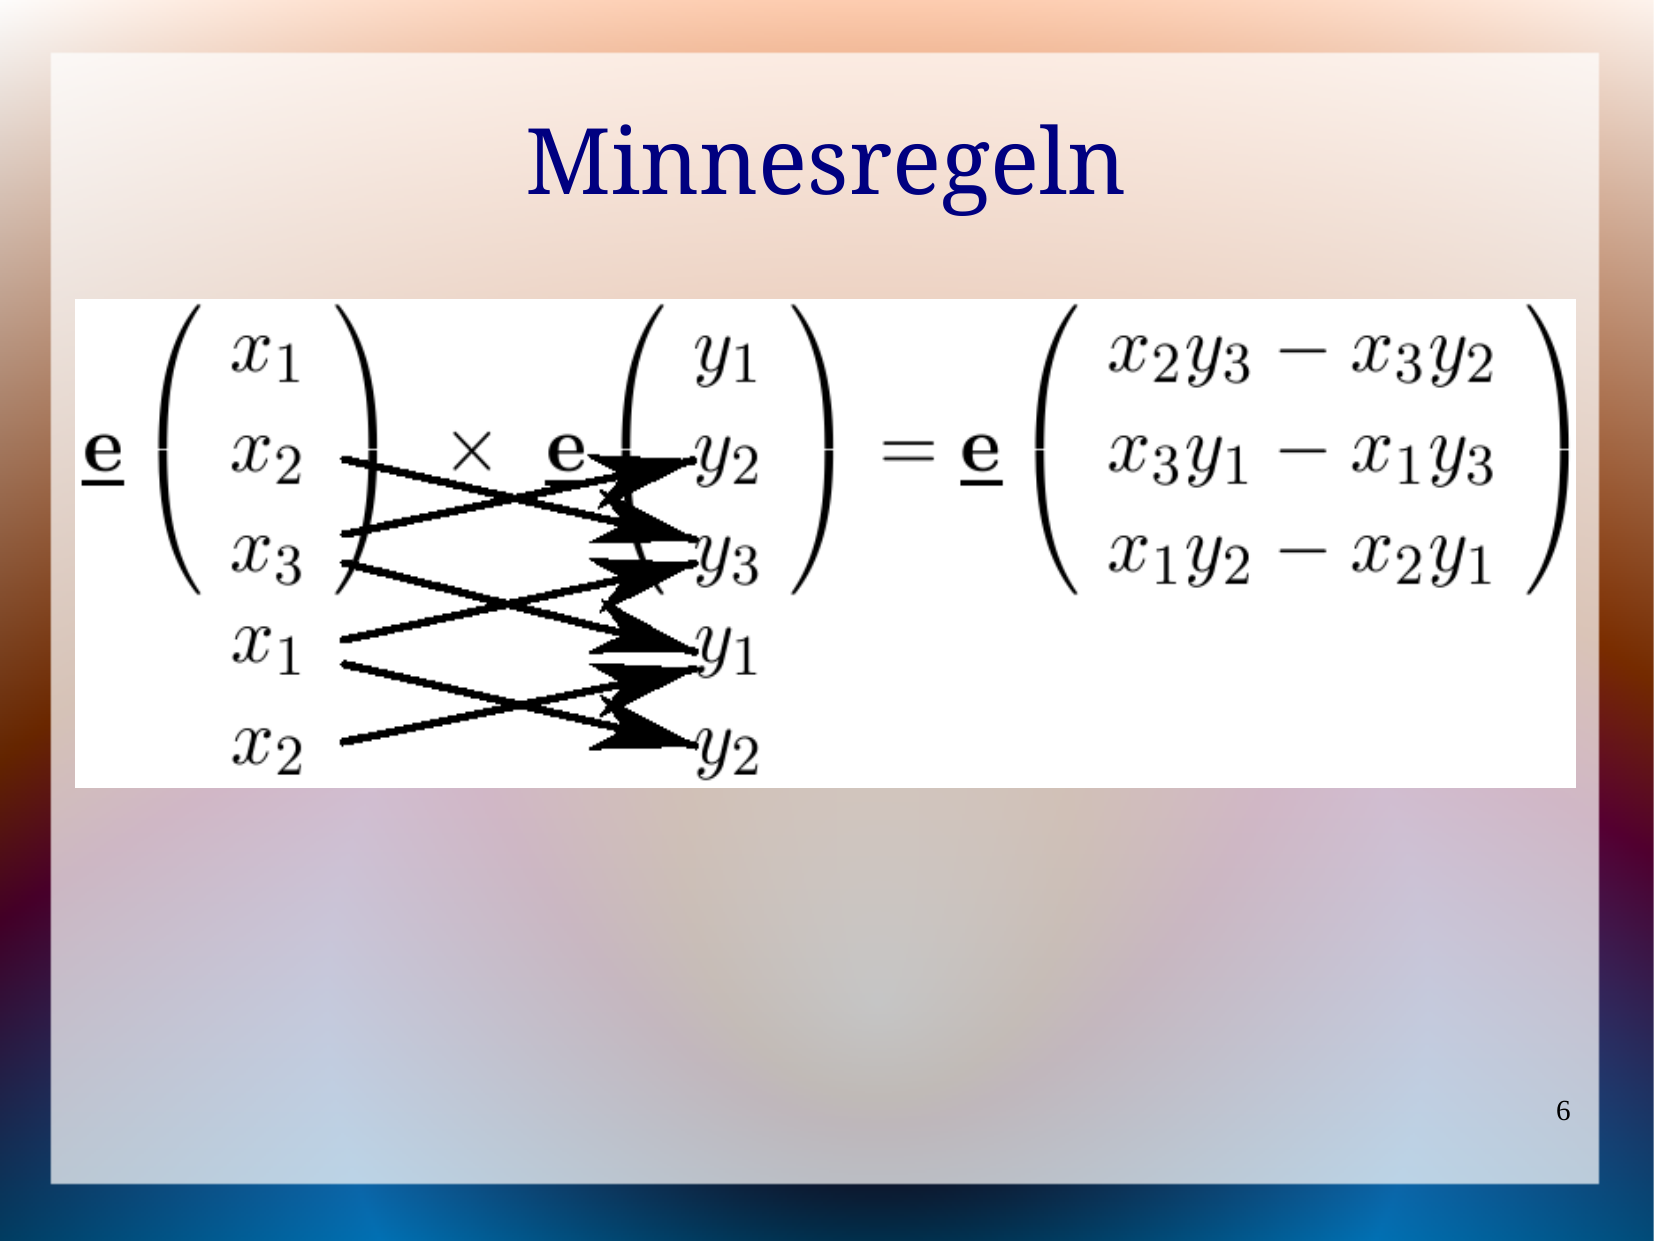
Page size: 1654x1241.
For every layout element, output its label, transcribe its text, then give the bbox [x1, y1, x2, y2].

picture [0, 0, 1654, 1241]
title Minnesregeln [82, 62, 1571, 255]
